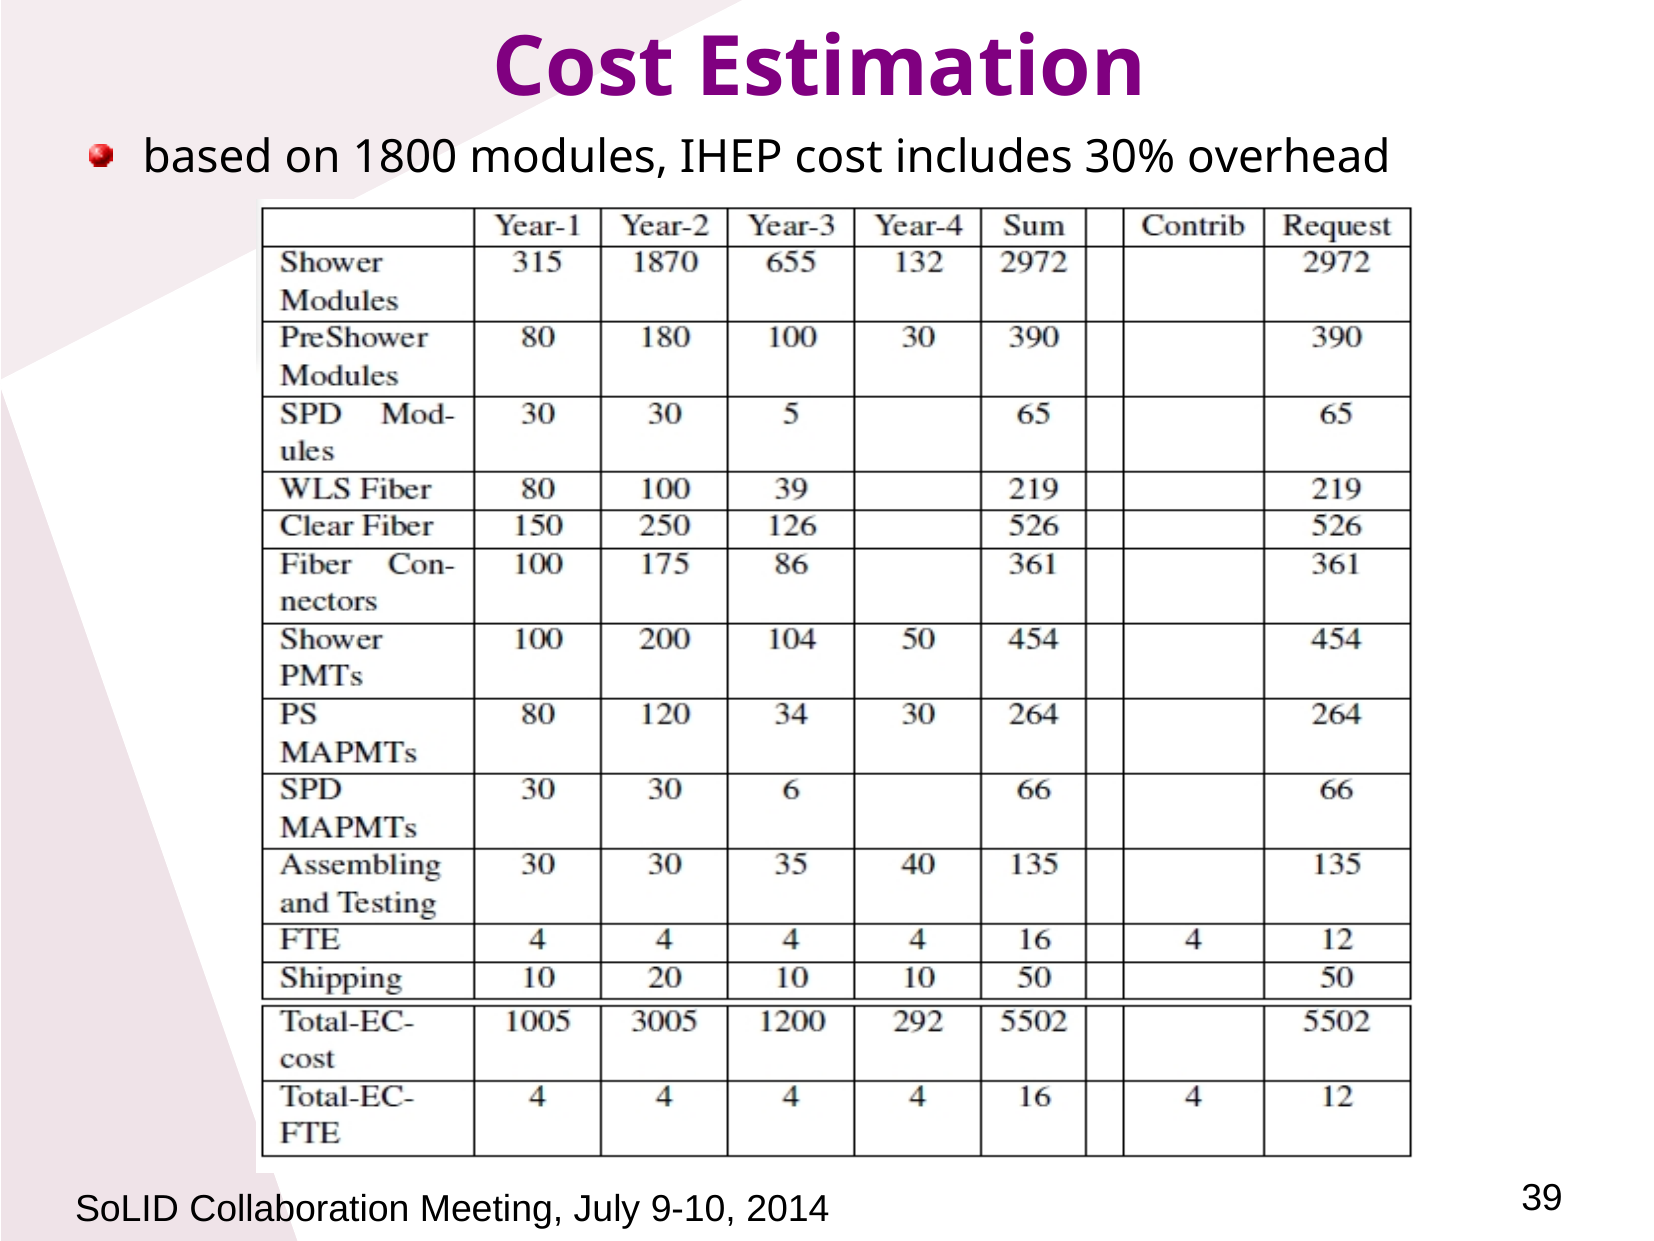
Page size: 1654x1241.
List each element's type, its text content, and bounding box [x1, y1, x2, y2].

title Cost Estimation [68, 13, 1571, 152]
text_box based on 1800 modules, IHEP cost includes 30% overhead [74, 124, 1613, 256]
picture [256, 199, 1422, 1173]
